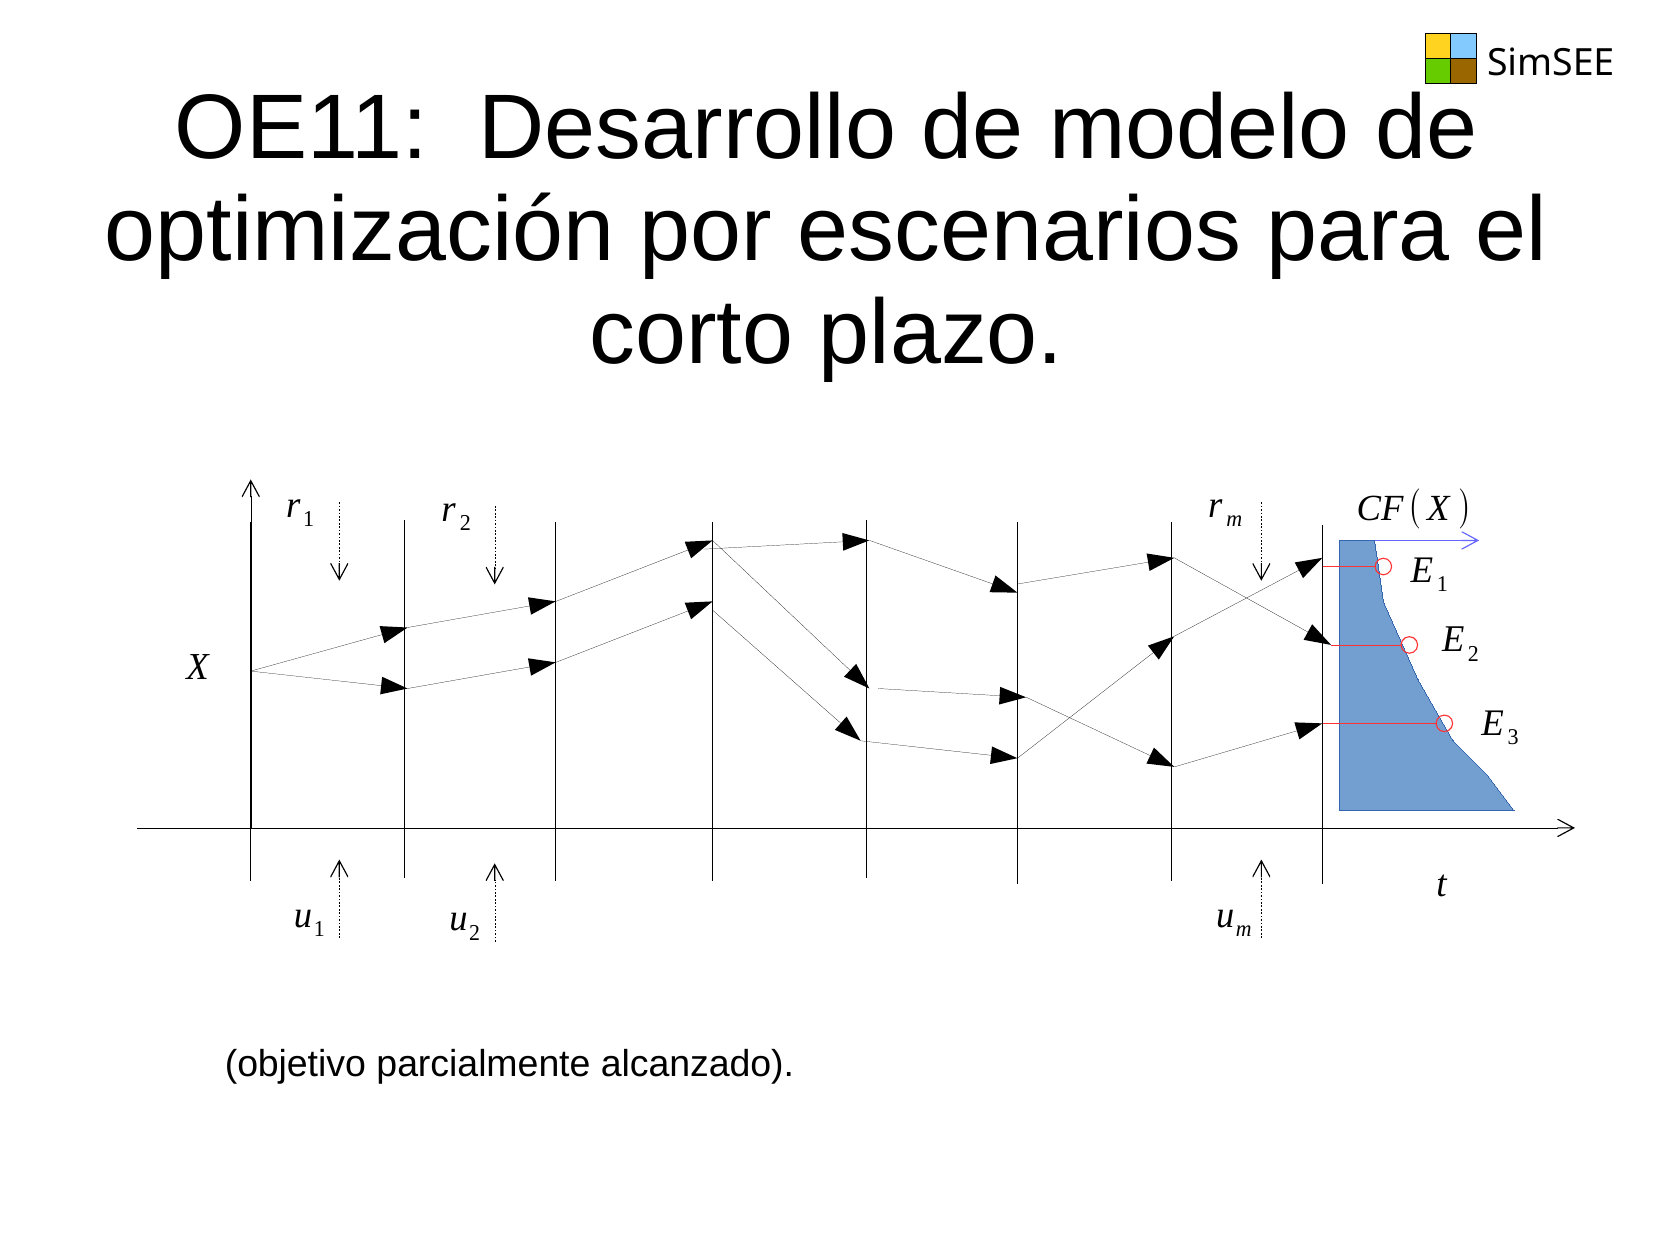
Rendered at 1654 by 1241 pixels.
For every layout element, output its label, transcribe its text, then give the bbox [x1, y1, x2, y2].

text_box [1437, 718, 1447, 730]
text_box (objetivo parcialmente alcanzado). [210, 1035, 810, 1092]
picture [1426, 862, 1458, 905]
picture [1431, 618, 1489, 667]
picture [1399, 549, 1457, 597]
picture [440, 897, 490, 946]
picture [284, 893, 334, 942]
picture [276, 484, 324, 532]
picture [1470, 702, 1528, 750]
text_box [1339, 567, 1401, 645]
picture [1207, 893, 1262, 942]
title OE11: Desarrollo de modelo de optimización por escenarios para el corto plazo. [82, 75, 1571, 383]
picture [173, 646, 225, 689]
picture [1347, 488, 1480, 531]
text_box [1339, 724, 1515, 811]
text_box [1339, 540, 1378, 566]
picture [432, 488, 480, 536]
text_box [1339, 646, 1439, 723]
picture [1198, 484, 1251, 532]
